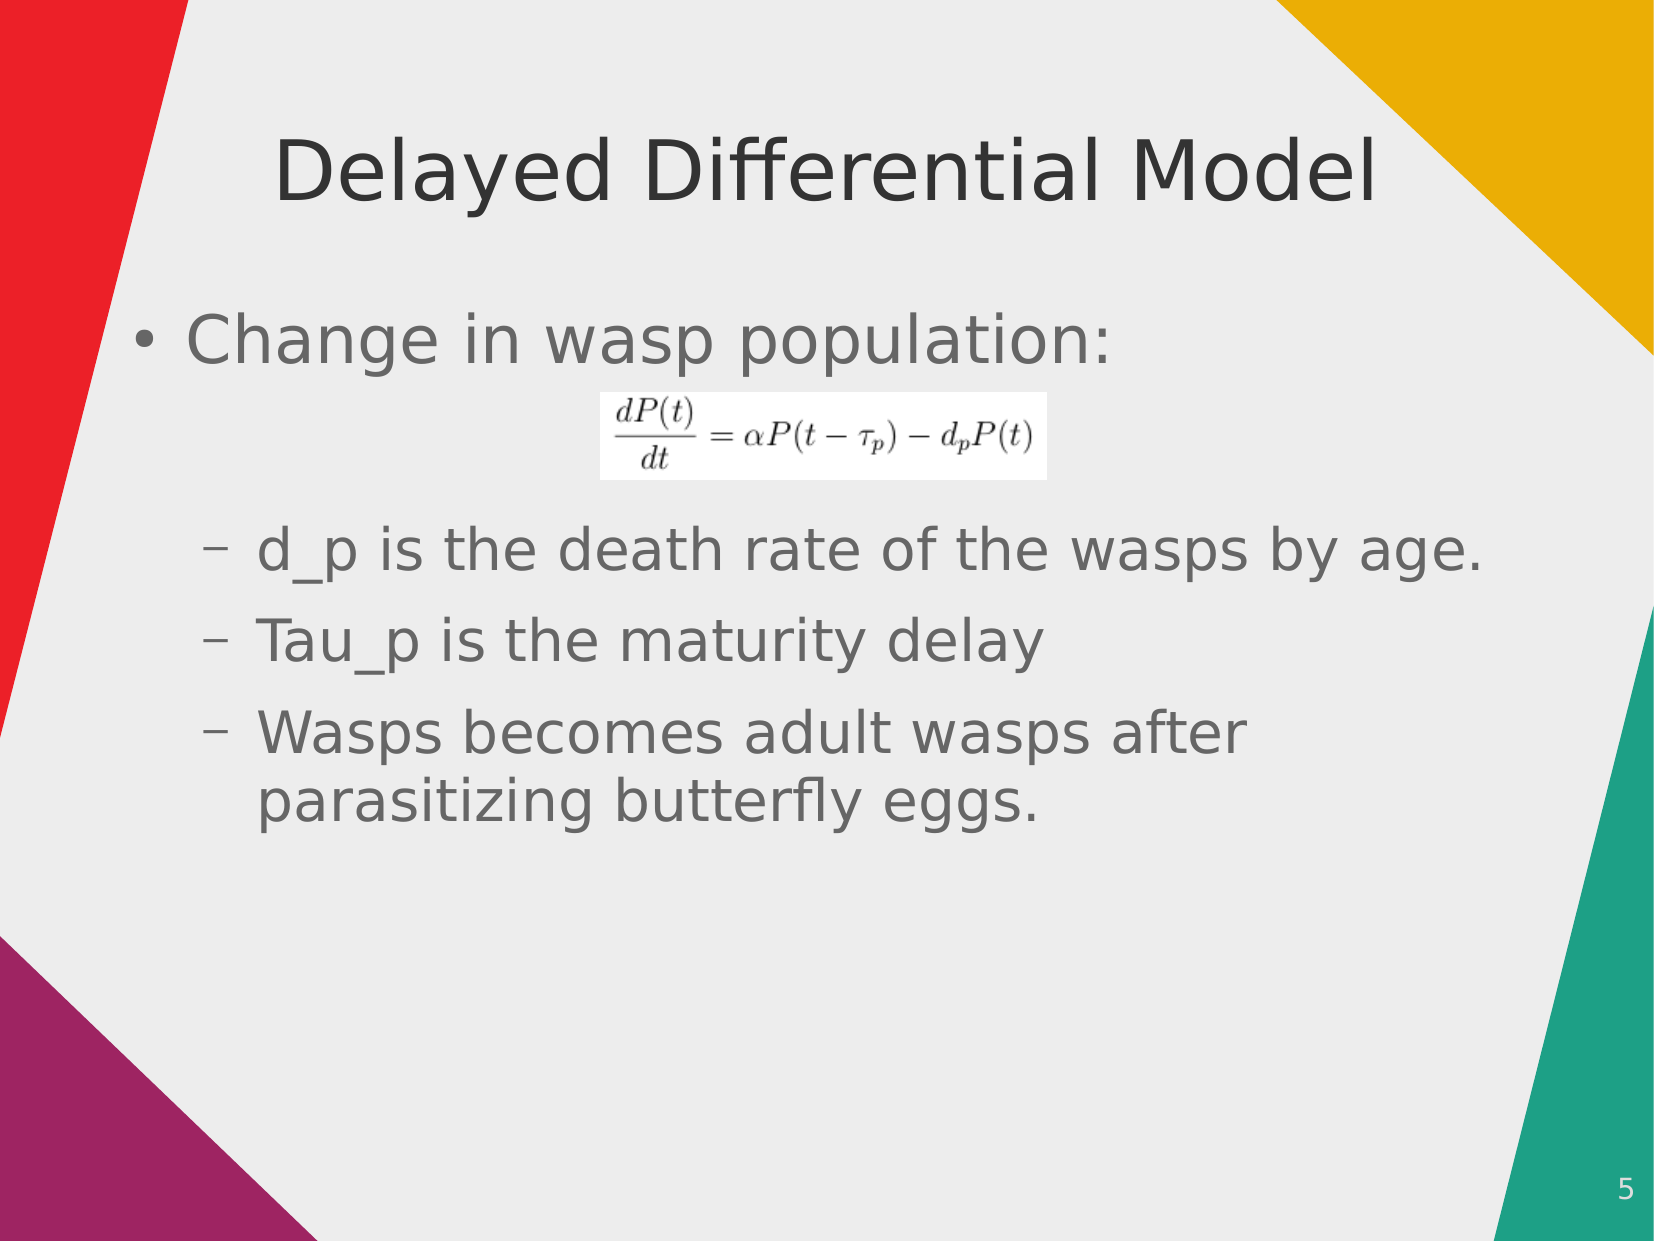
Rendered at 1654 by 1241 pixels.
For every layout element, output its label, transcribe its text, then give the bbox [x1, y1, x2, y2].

picture [600, 392, 1047, 481]
title Delayed Differential Model [114, 73, 1539, 271]
list Change in wasp population: d_p is the death rate of the wasps by age. Tau_p is the maturity delay Wasps becomes adult wasps after parasitizing butterfly eggs. [114, 302, 1539, 1033]
